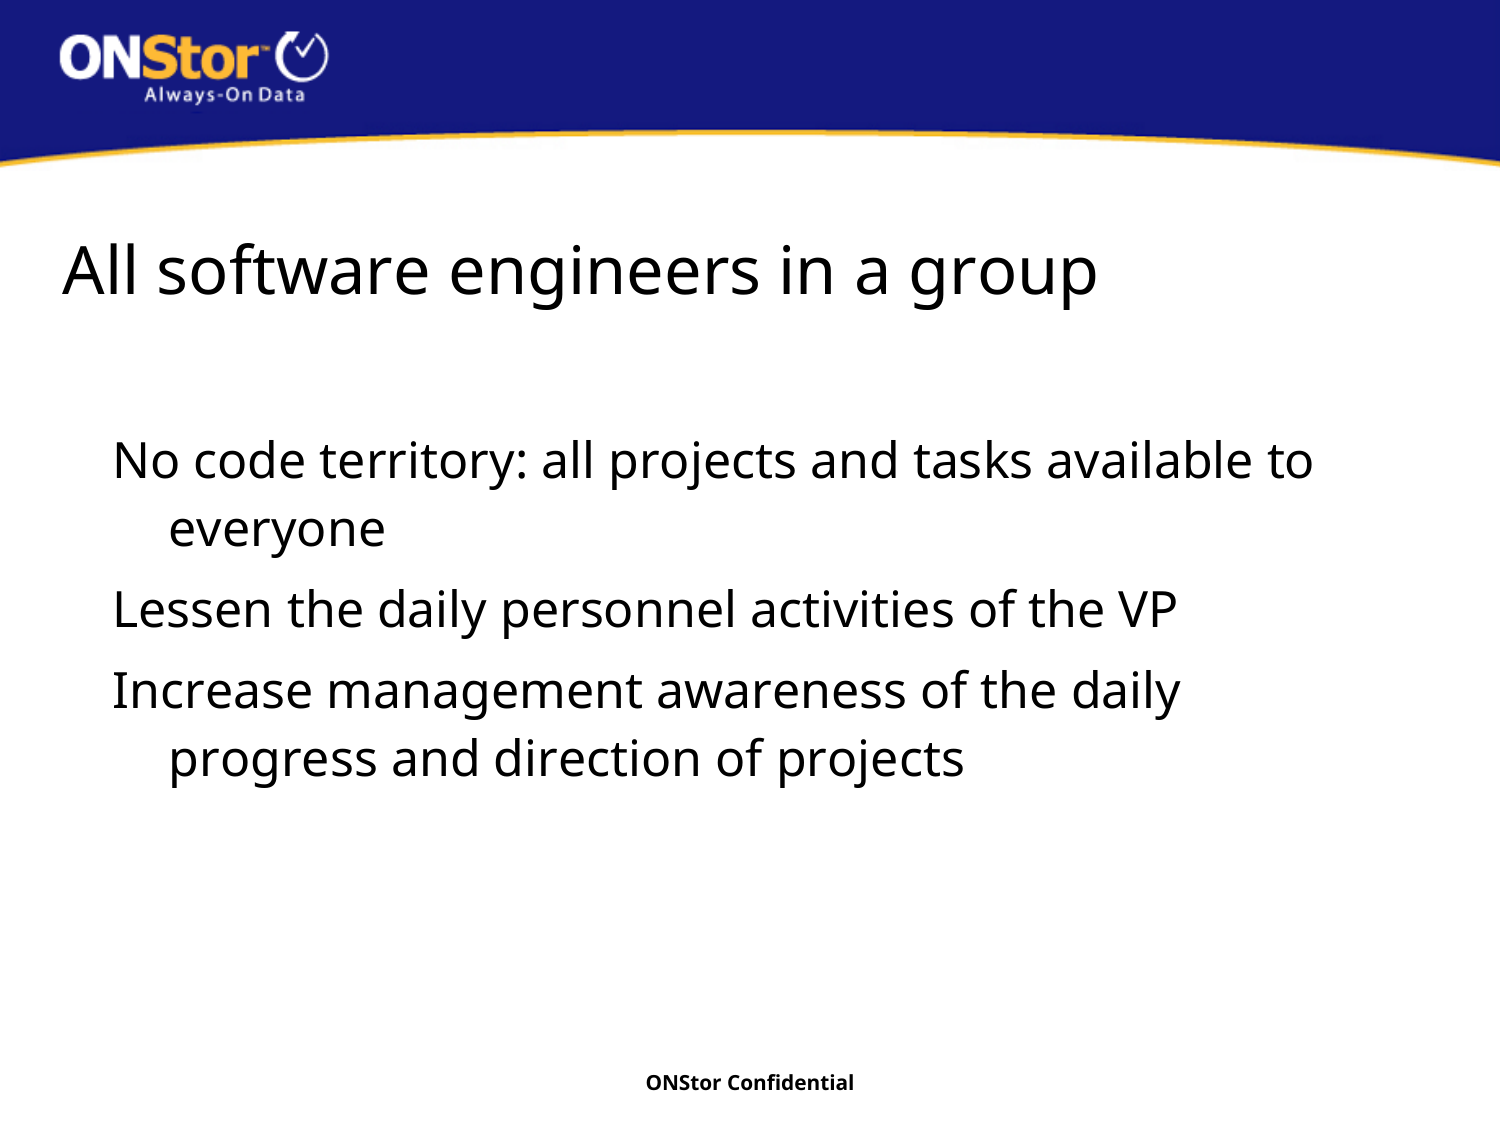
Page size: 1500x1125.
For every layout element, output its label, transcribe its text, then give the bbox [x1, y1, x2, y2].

list No code territory: all projects and tasks available to everyone Lessen the daily personnel activities of the VP Increase management awareness of the daily progress and direction of projects [112, 425, 1388, 1011]
title All software engineers in a group [62, 174, 1338, 363]
